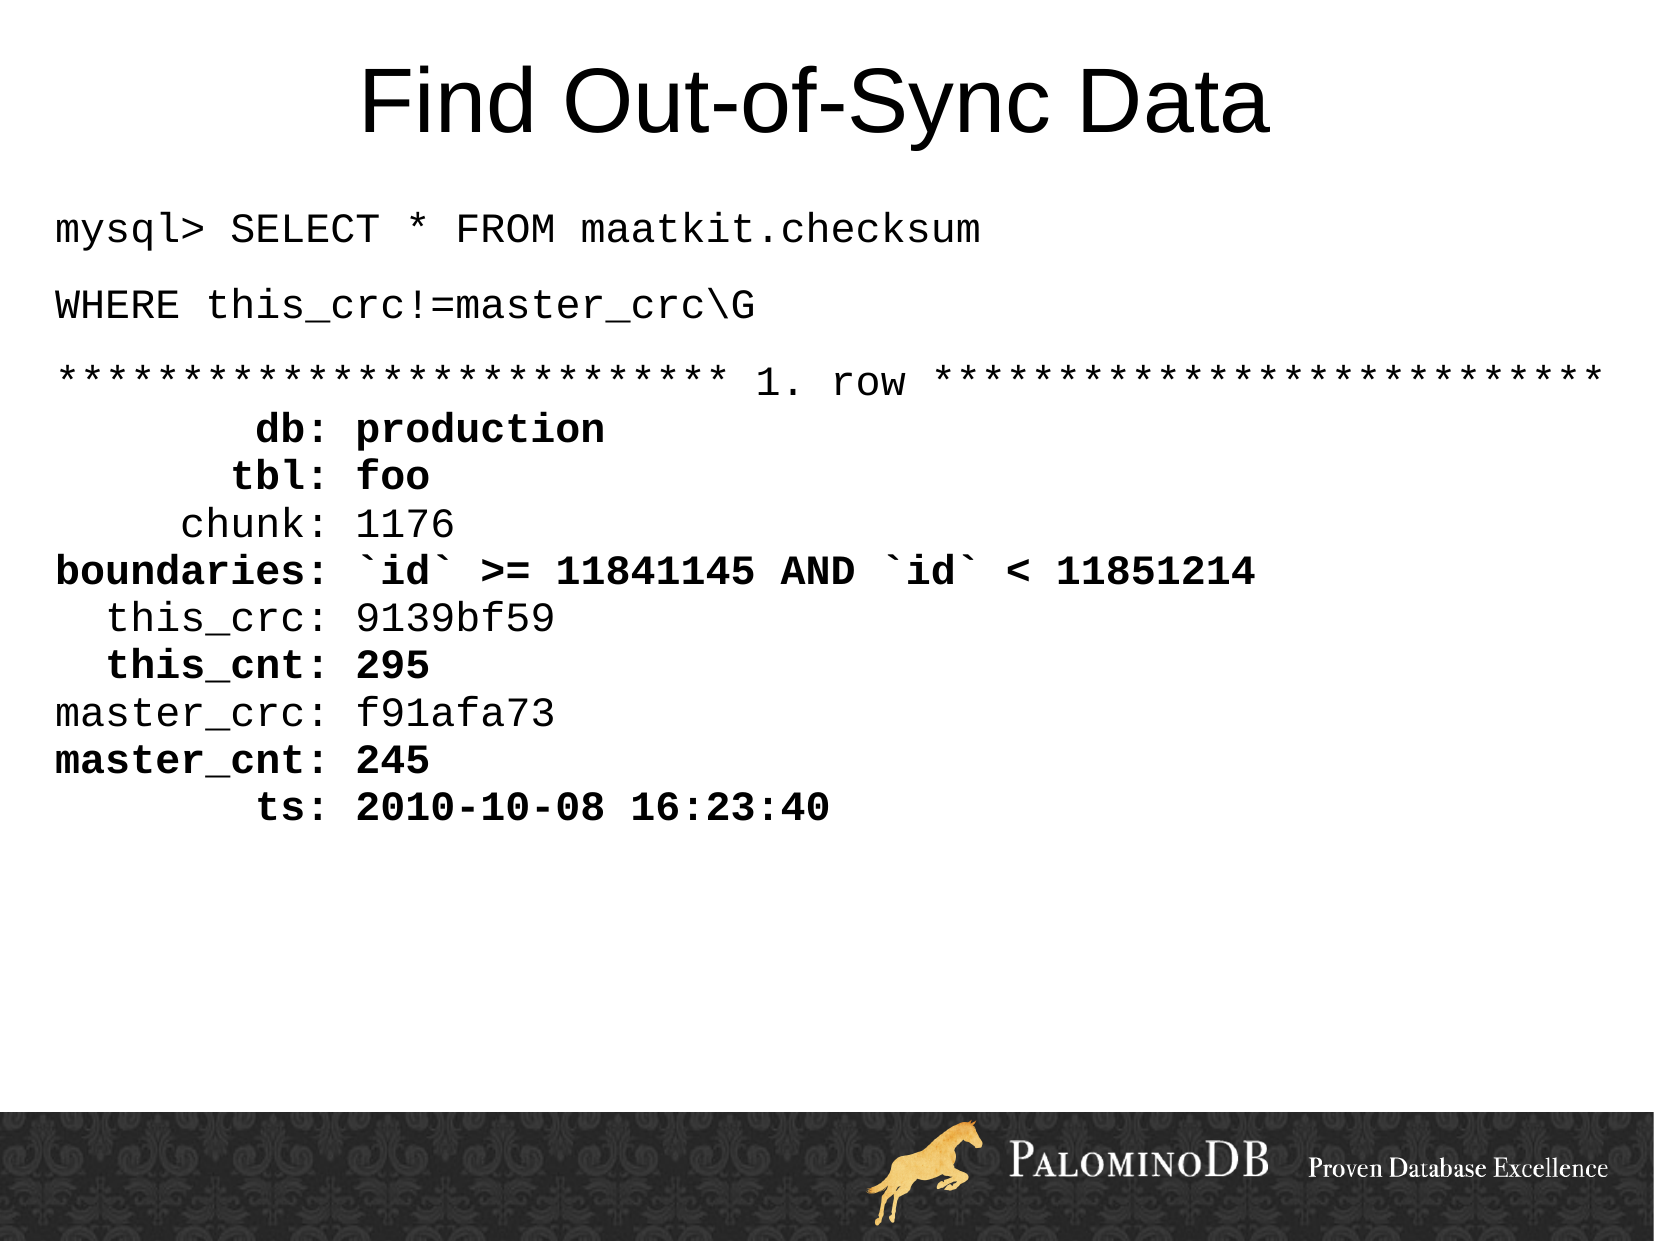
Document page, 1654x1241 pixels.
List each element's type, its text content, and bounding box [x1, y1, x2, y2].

picture [0, 1109, 1654, 1241]
list mysql> SELECT * FROM maatkit.checksum WHERE this_crc!=master_crc\G *************************** 1. row *************************** db: production tbl: foo chunk: 1176 boundaries: `id` >= 11841145 AND `id` < 11851214 this_crc: 9139bf59 this_cnt: 295 master_crc: f91afa73 master_cnt: 245 ts: 2010-10-08 16:23:40 [37, 130, 1613, 1071]
title Find Out-of-Sync Data [80, 32, 1551, 130]
